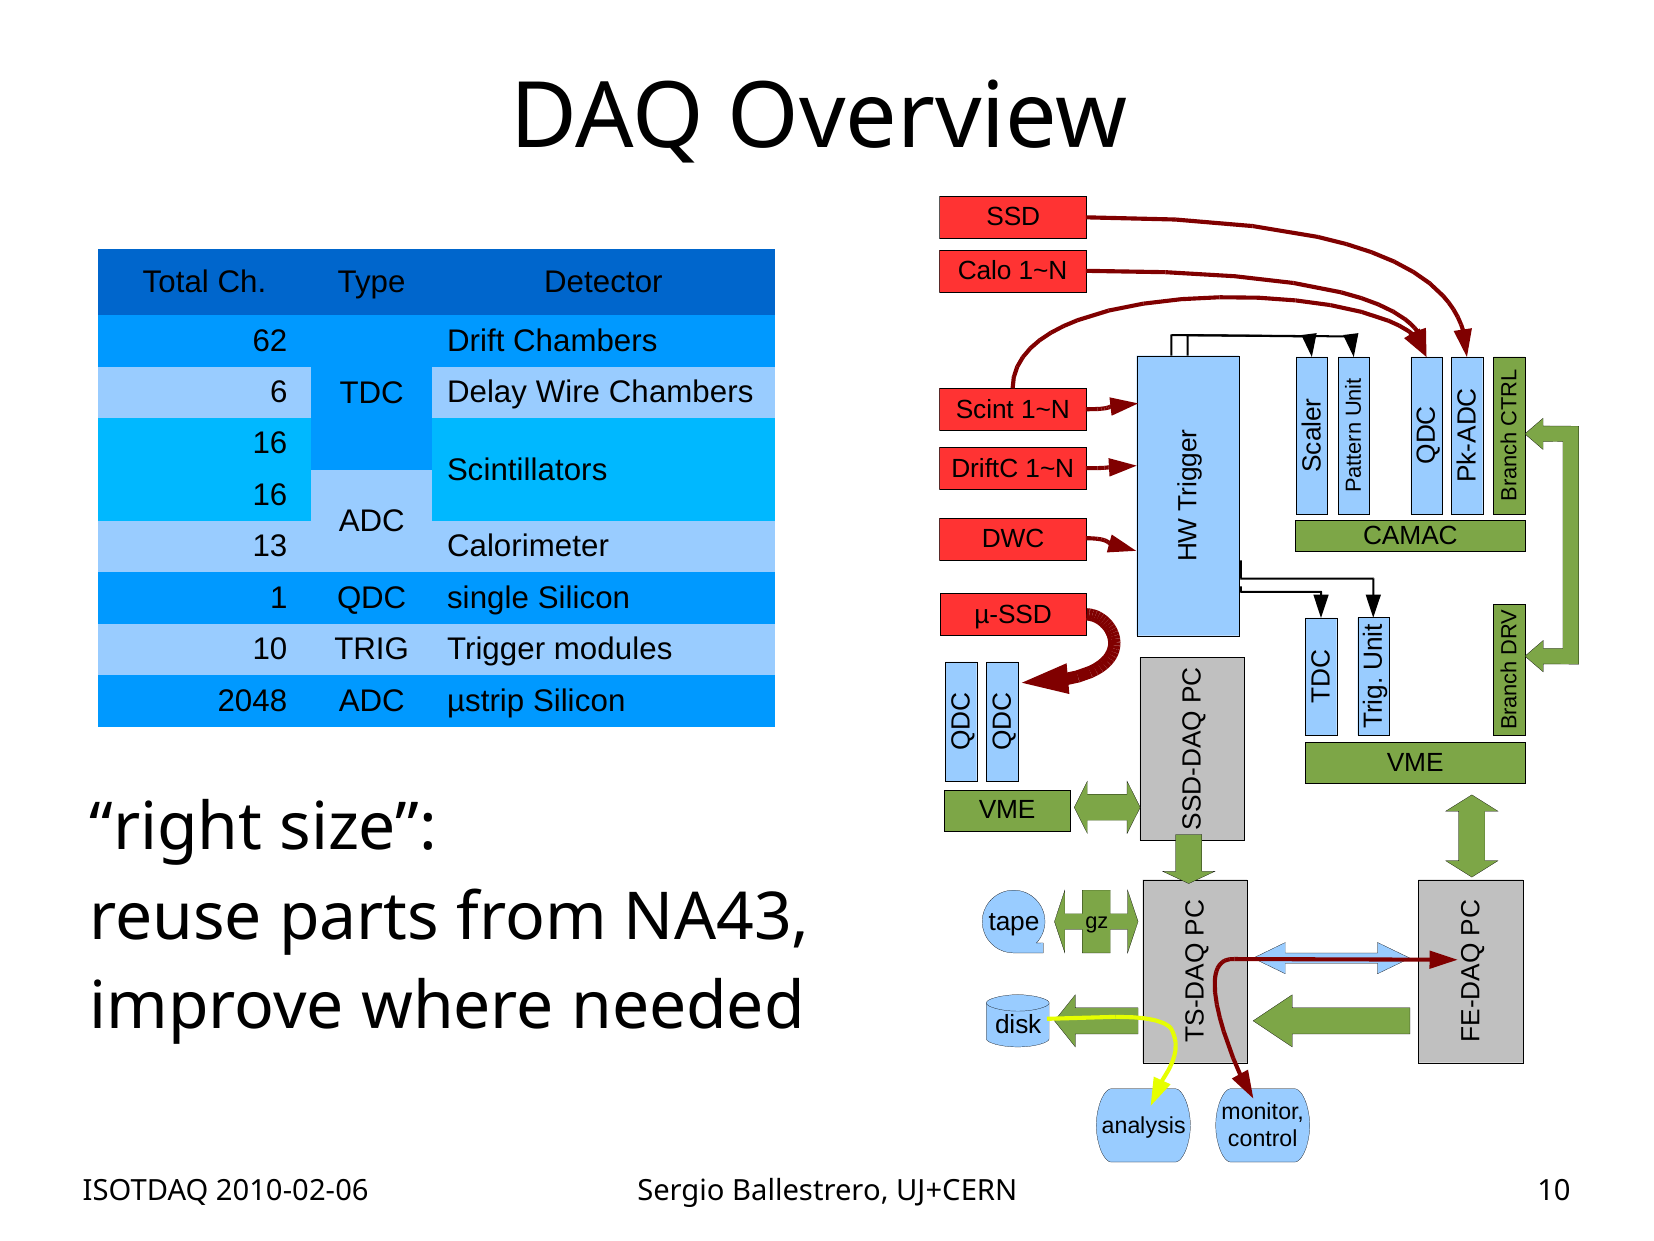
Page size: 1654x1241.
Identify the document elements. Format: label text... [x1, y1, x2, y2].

table_header Detector [432, 249, 775, 315]
list “right size”: reuse parts from NA43, improve where needed [89, 778, 815, 1056]
table_cell single Silicon [432, 572, 775, 624]
table_cell Calorimeter [432, 521, 775, 572]
table_cell 16 [98, 470, 311, 521]
table_cell ADC [311, 470, 432, 572]
table_cell 13 [98, 521, 311, 572]
table_cell Scintillators [432, 418, 775, 521]
table_cell µstrip Silicon [432, 675, 775, 727]
table_cell 2048 [98, 675, 311, 727]
table_cell TDC [311, 315, 432, 470]
table_cell 10 [98, 624, 311, 675]
table_cell ADC [311, 675, 432, 727]
table_cell Drift Chambers [432, 315, 775, 367]
table_cell Delay Wire Chambers [432, 367, 775, 418]
picture [939, 196, 1581, 1164]
table_header Total Ch. [98, 249, 311, 315]
table_cell Trigger modules [432, 624, 775, 675]
table_cell 62 [98, 315, 311, 367]
title DAQ Overview [75, 37, 1564, 188]
table_cell QDC [311, 572, 432, 624]
table_cell 6 [98, 367, 311, 418]
table_header Type [311, 249, 432, 315]
table_cell 1 [98, 572, 311, 624]
table_cell TRIG [311, 624, 432, 675]
table_cell 16 [98, 418, 311, 470]
